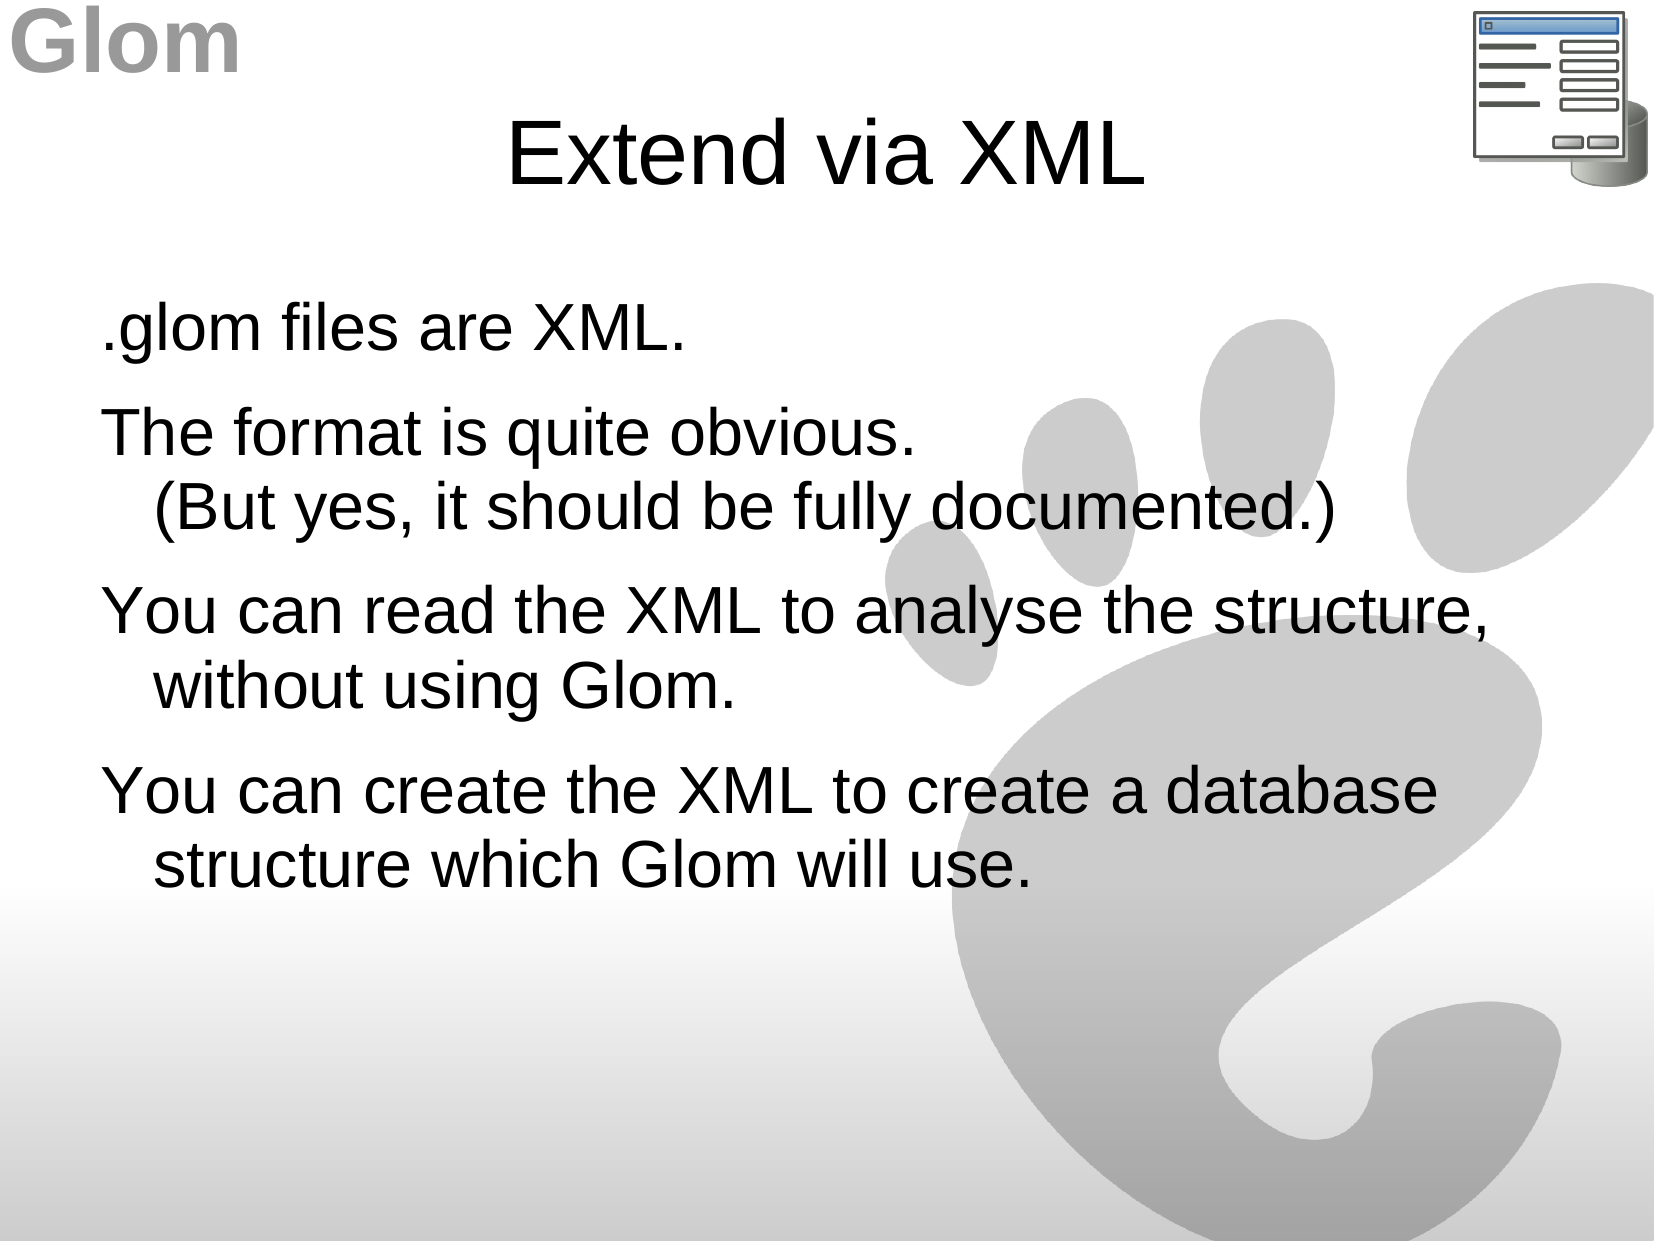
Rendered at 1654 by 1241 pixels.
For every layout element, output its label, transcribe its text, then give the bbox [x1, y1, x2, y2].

picture [885, 283, 1654, 1241]
title Extend via XML [82, 56, 1571, 250]
picture [1473, 11, 1648, 187]
list .glom files are XML. The format is quite obvious. (But yes, it should be fully documented.) You can read the XML to analyse the structure, without using Glom. You can create the XML to create a database structure which Glom will use. [82, 290, 1571, 1094]
